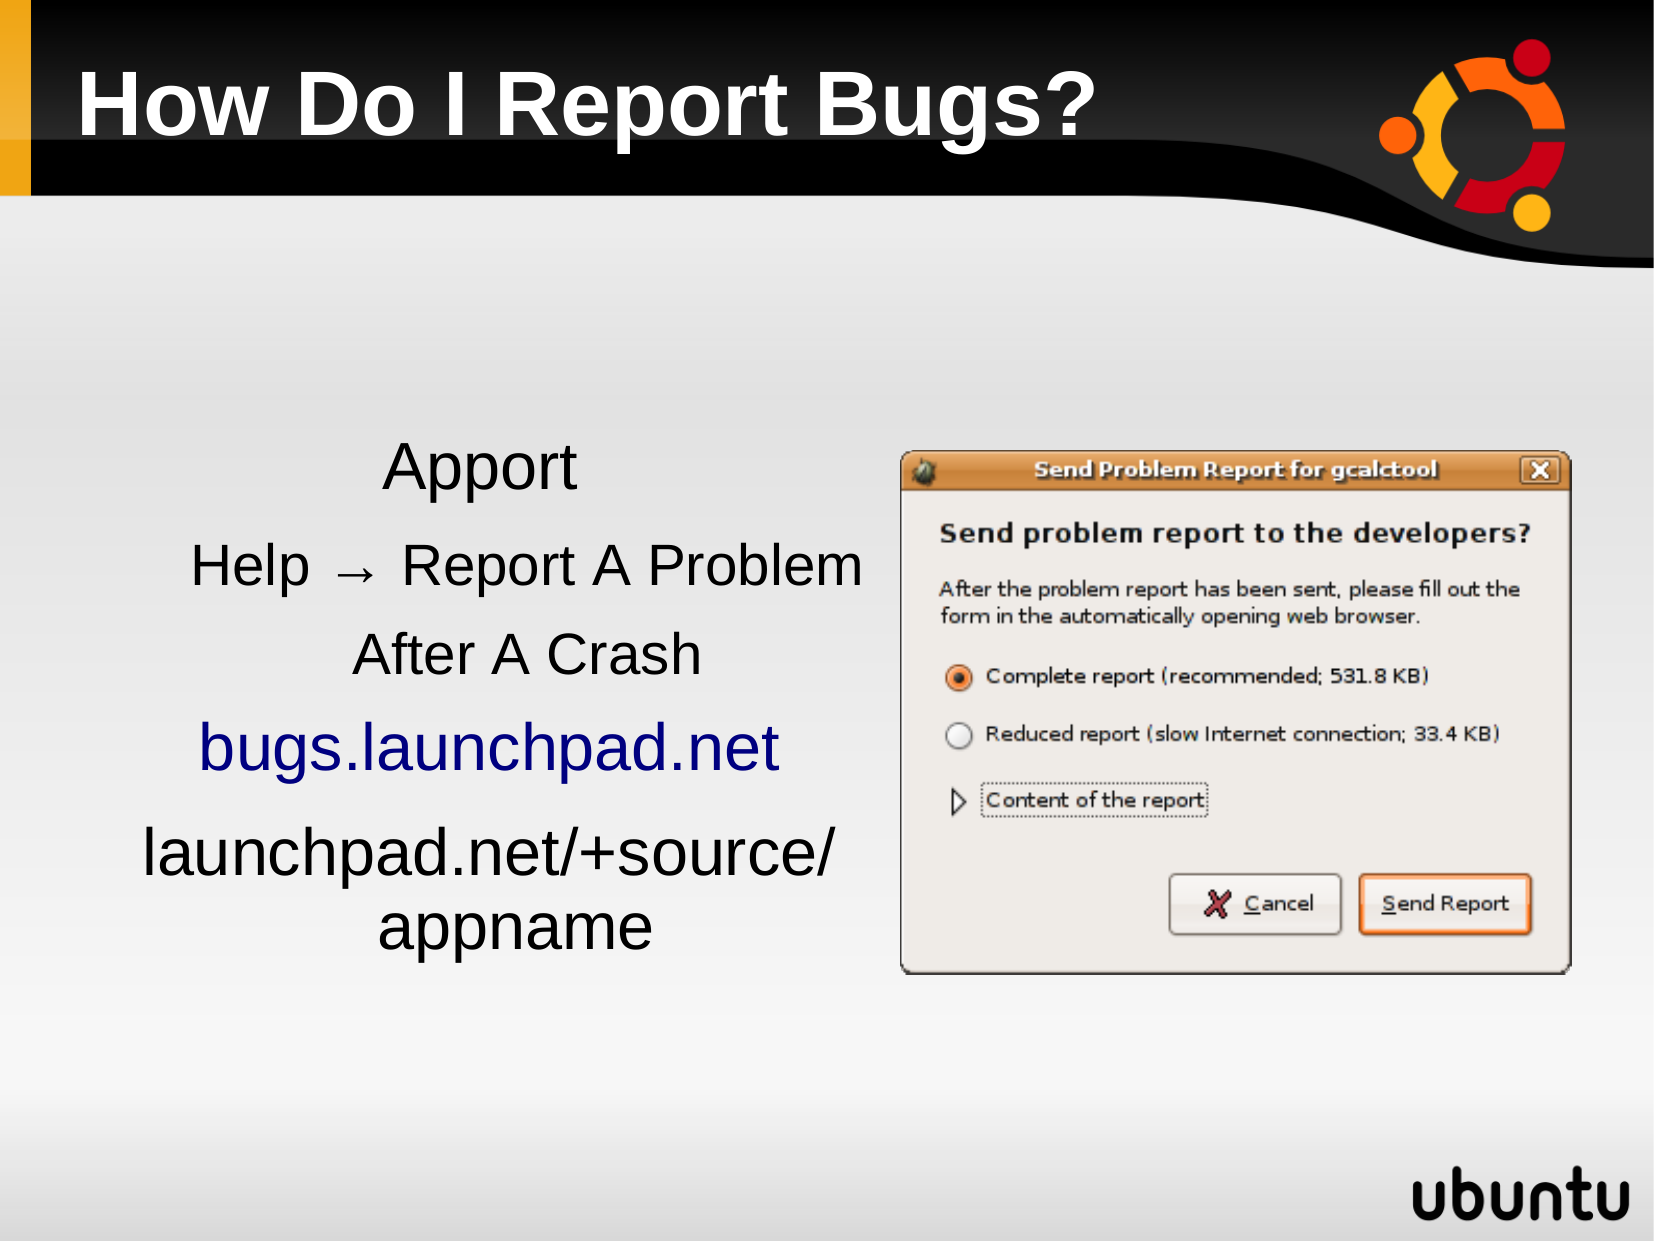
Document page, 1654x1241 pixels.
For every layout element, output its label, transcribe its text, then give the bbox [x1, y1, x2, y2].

picture [0, 0, 1654, 1241]
title How Do I Report Bugs? [76, 0, 1565, 208]
list Apport Help → Report A Problem After A Crash bugs.launchpad.net launchpad.net/+source/appname [61, 428, 901, 976]
